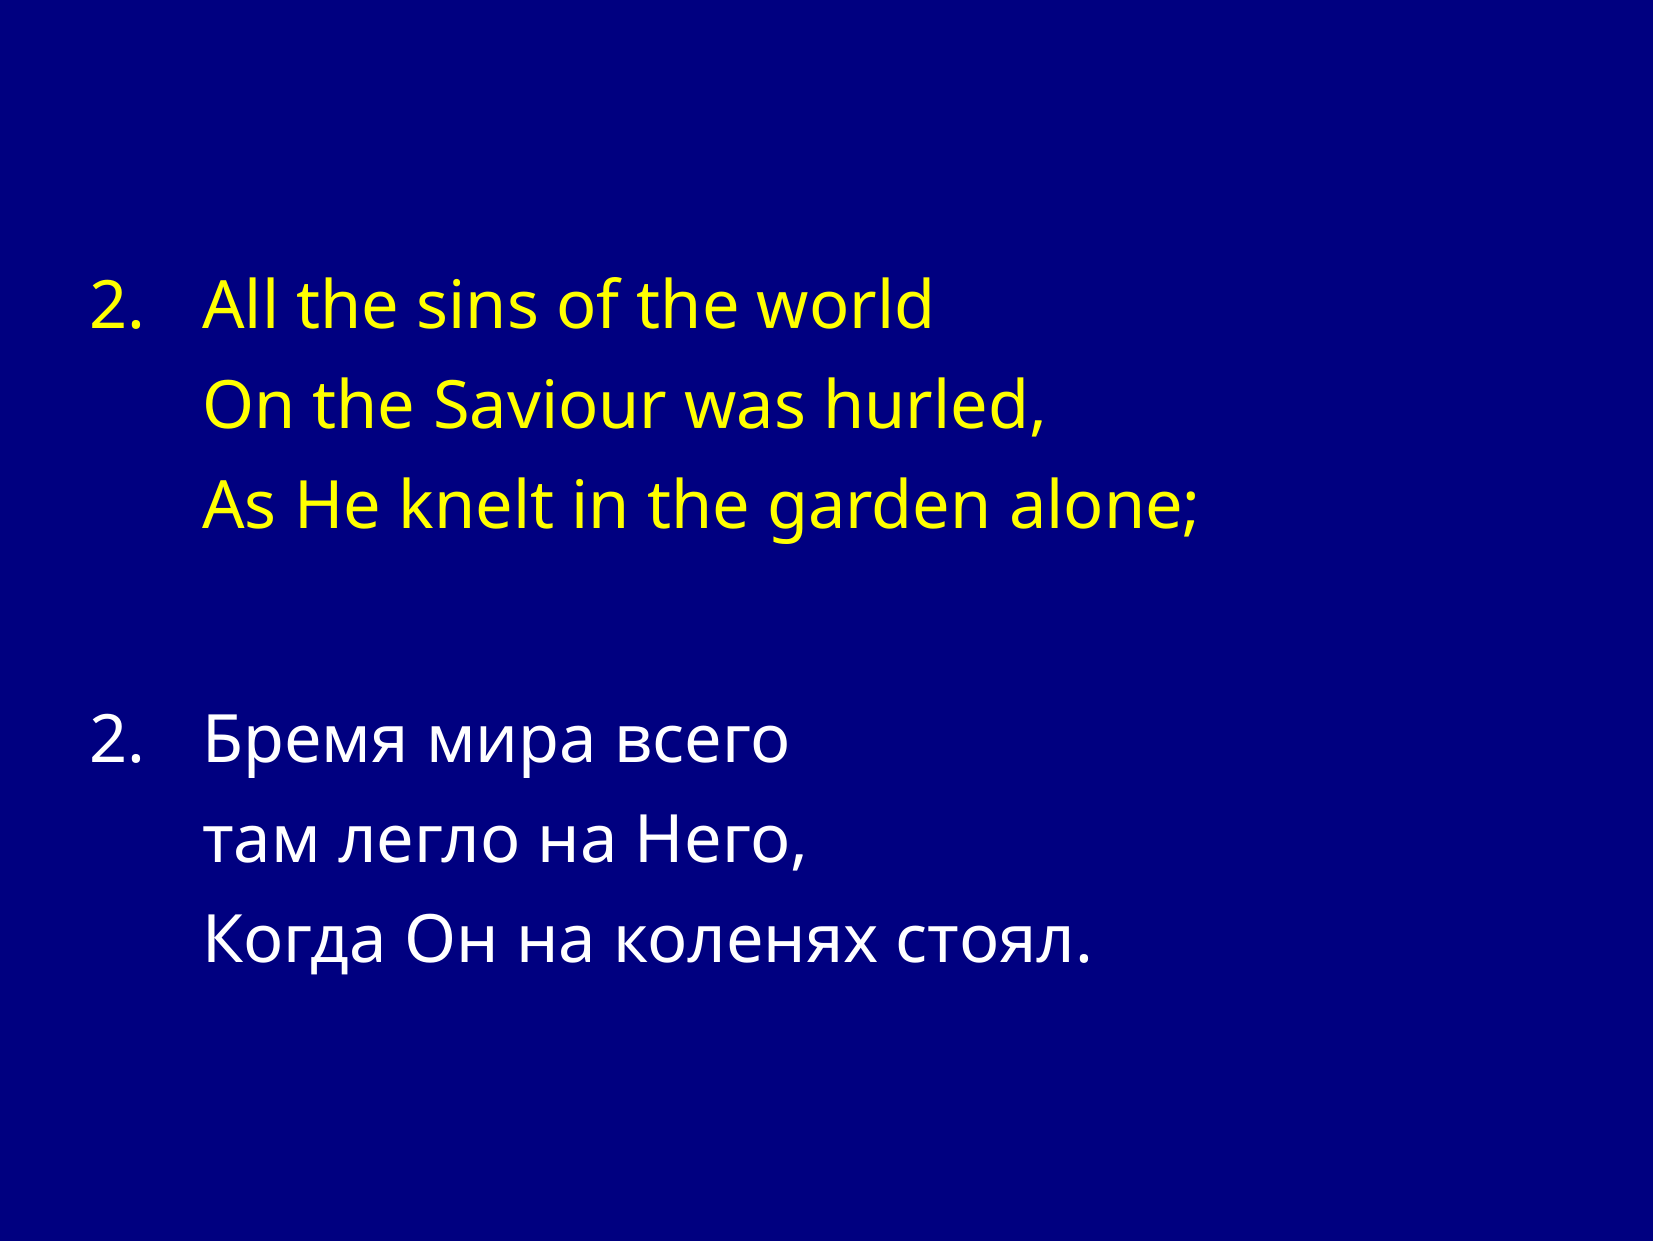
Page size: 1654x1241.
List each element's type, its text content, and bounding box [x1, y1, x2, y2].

text_box 2. Бремя мира всего там легло на Него, Когда Он на коленях стоял. [75, 675, 1576, 1163]
text_box 2. All the sins of the world On the Saviour was hurled, As He knelt in the garden alone; [75, 150, 1576, 638]
